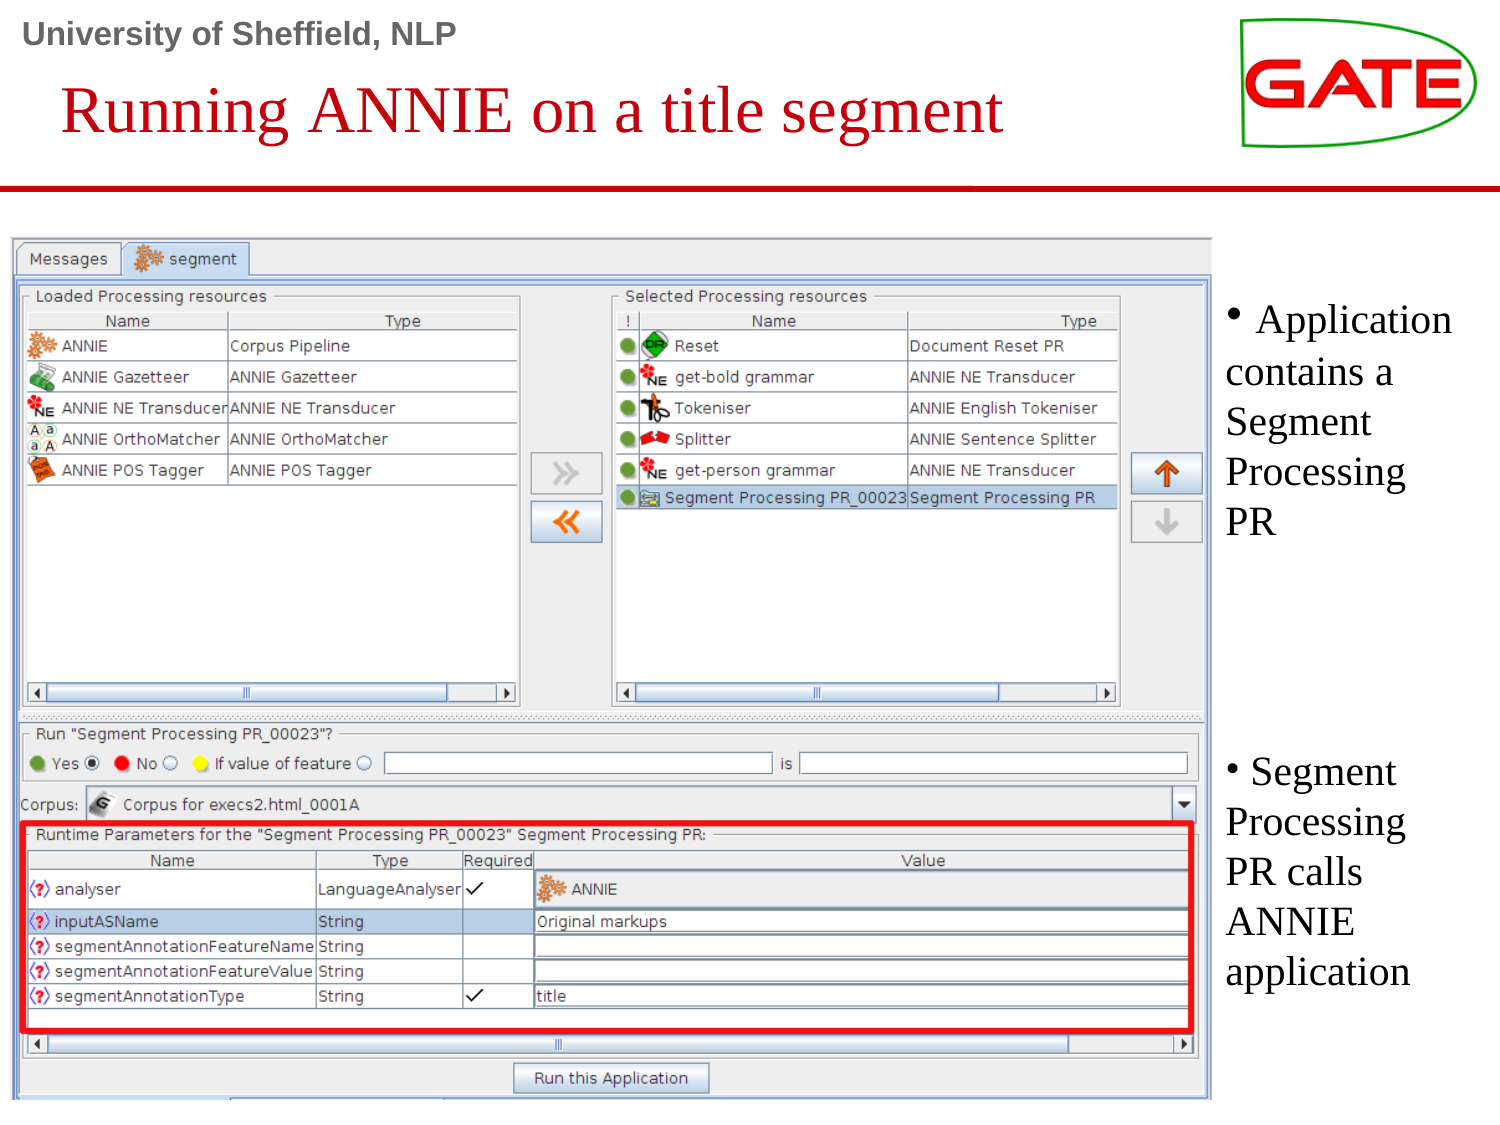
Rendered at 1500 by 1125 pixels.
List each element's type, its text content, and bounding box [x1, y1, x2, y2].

picture [10, 236, 1213, 1100]
picture [1388, 18, 1477, 148]
text_box Application contains a Segment Processing PR Segment Processing PR calls ANNIE application [1213, 276, 1477, 992]
title Running ANNIE on a title segment [45, 0, 1388, 212]
